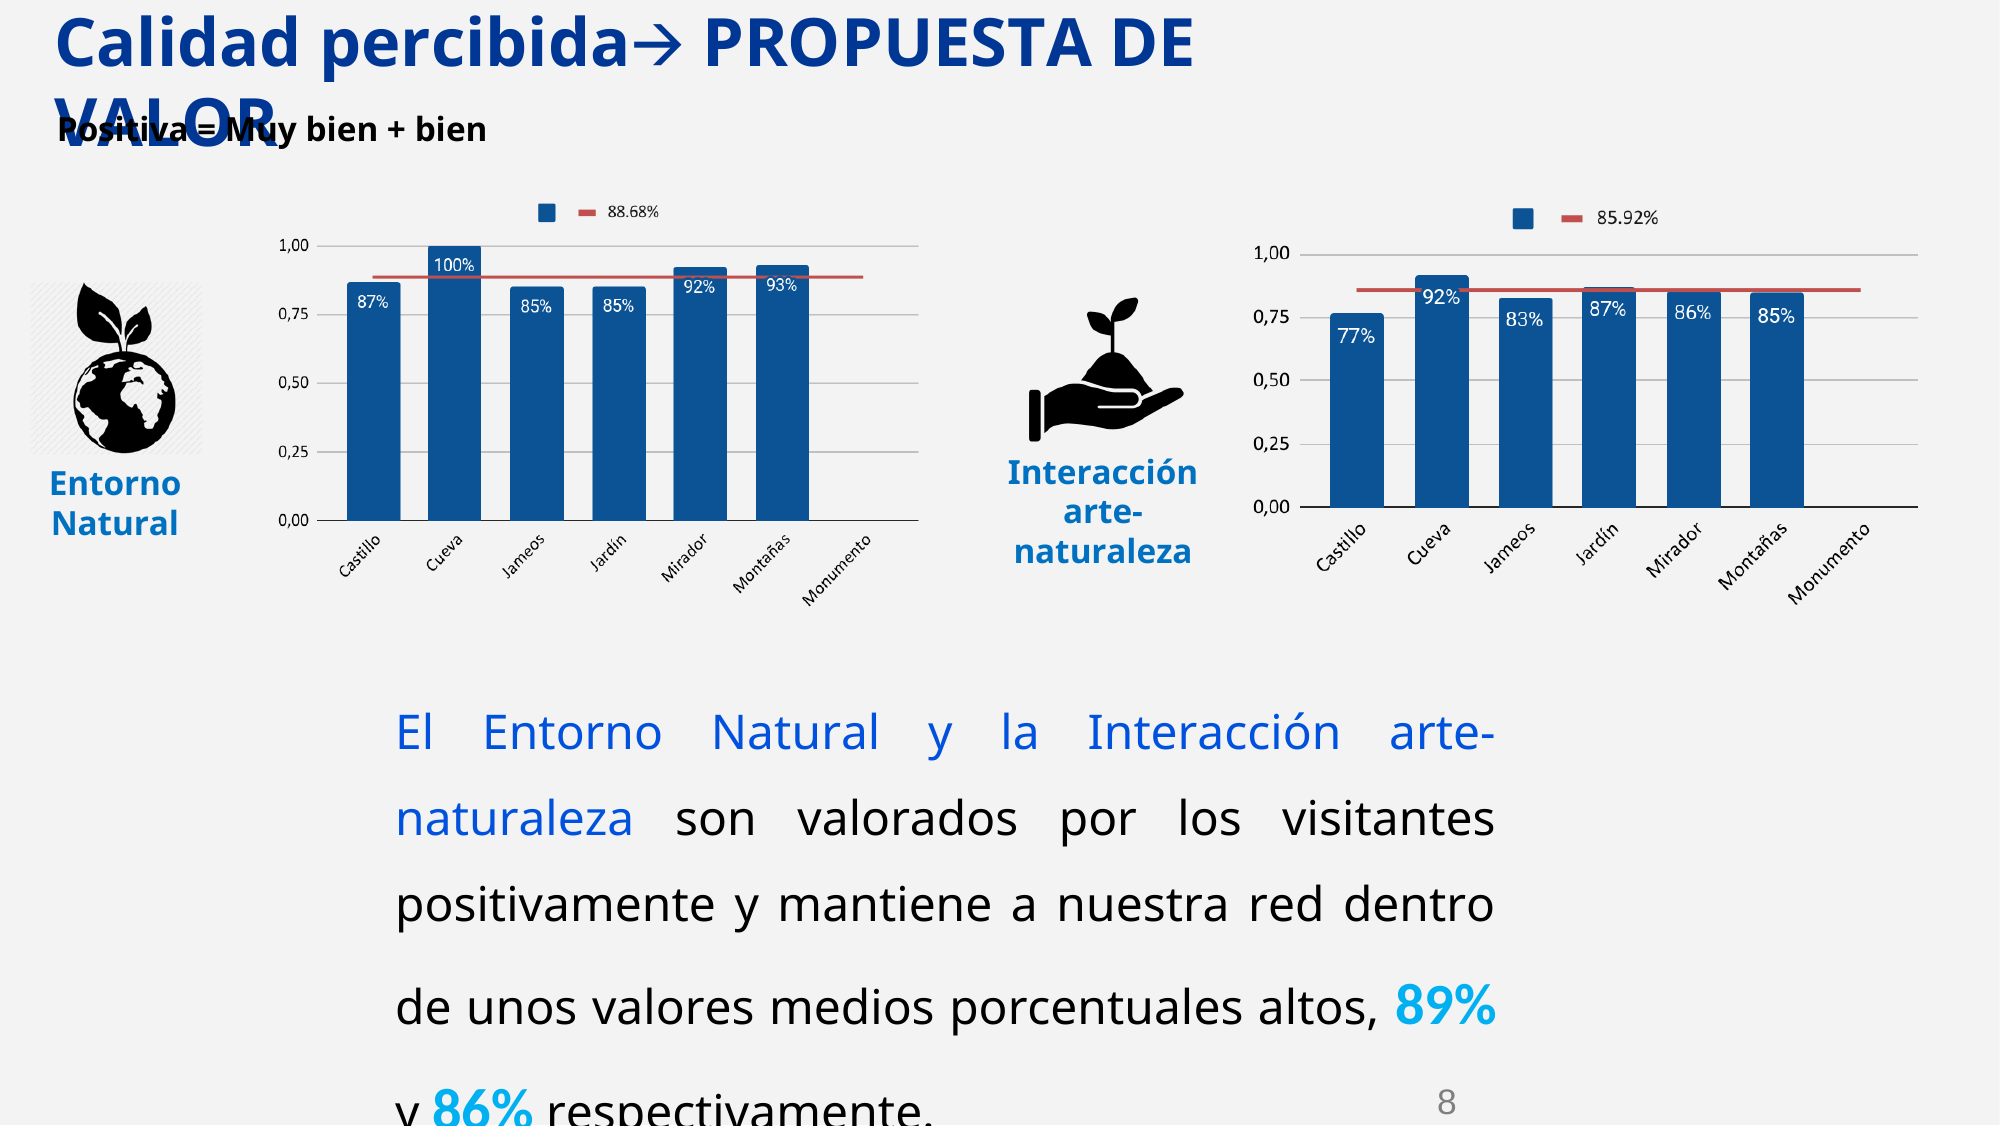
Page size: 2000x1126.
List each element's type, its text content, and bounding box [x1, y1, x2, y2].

picture [1231, 186, 1939, 624]
picture [29, 281, 203, 455]
text_box El Entorno Natural y la Interacción arte-naturaleza son valorados por los visitantes positivamente y mantiene a nuestra red dentro de unos valores medios porcentuales altos, 89% y 86% respectivamente. [367, 644, 1539, 1050]
text_box Positiva = Muy bien + bien [56, 101, 1123, 157]
text_box Calidad percibida🡪 PROPUESTA DE VALOR [54, 0, 1333, 120]
picture [1011, 274, 1201, 464]
picture [257, 181, 939, 626]
text_box Interacción arte-naturaleza [963, 443, 1231, 540]
text_box Entorno Natural [0, 454, 233, 551]
text_box <número> [1419, 1069, 1886, 1126]
